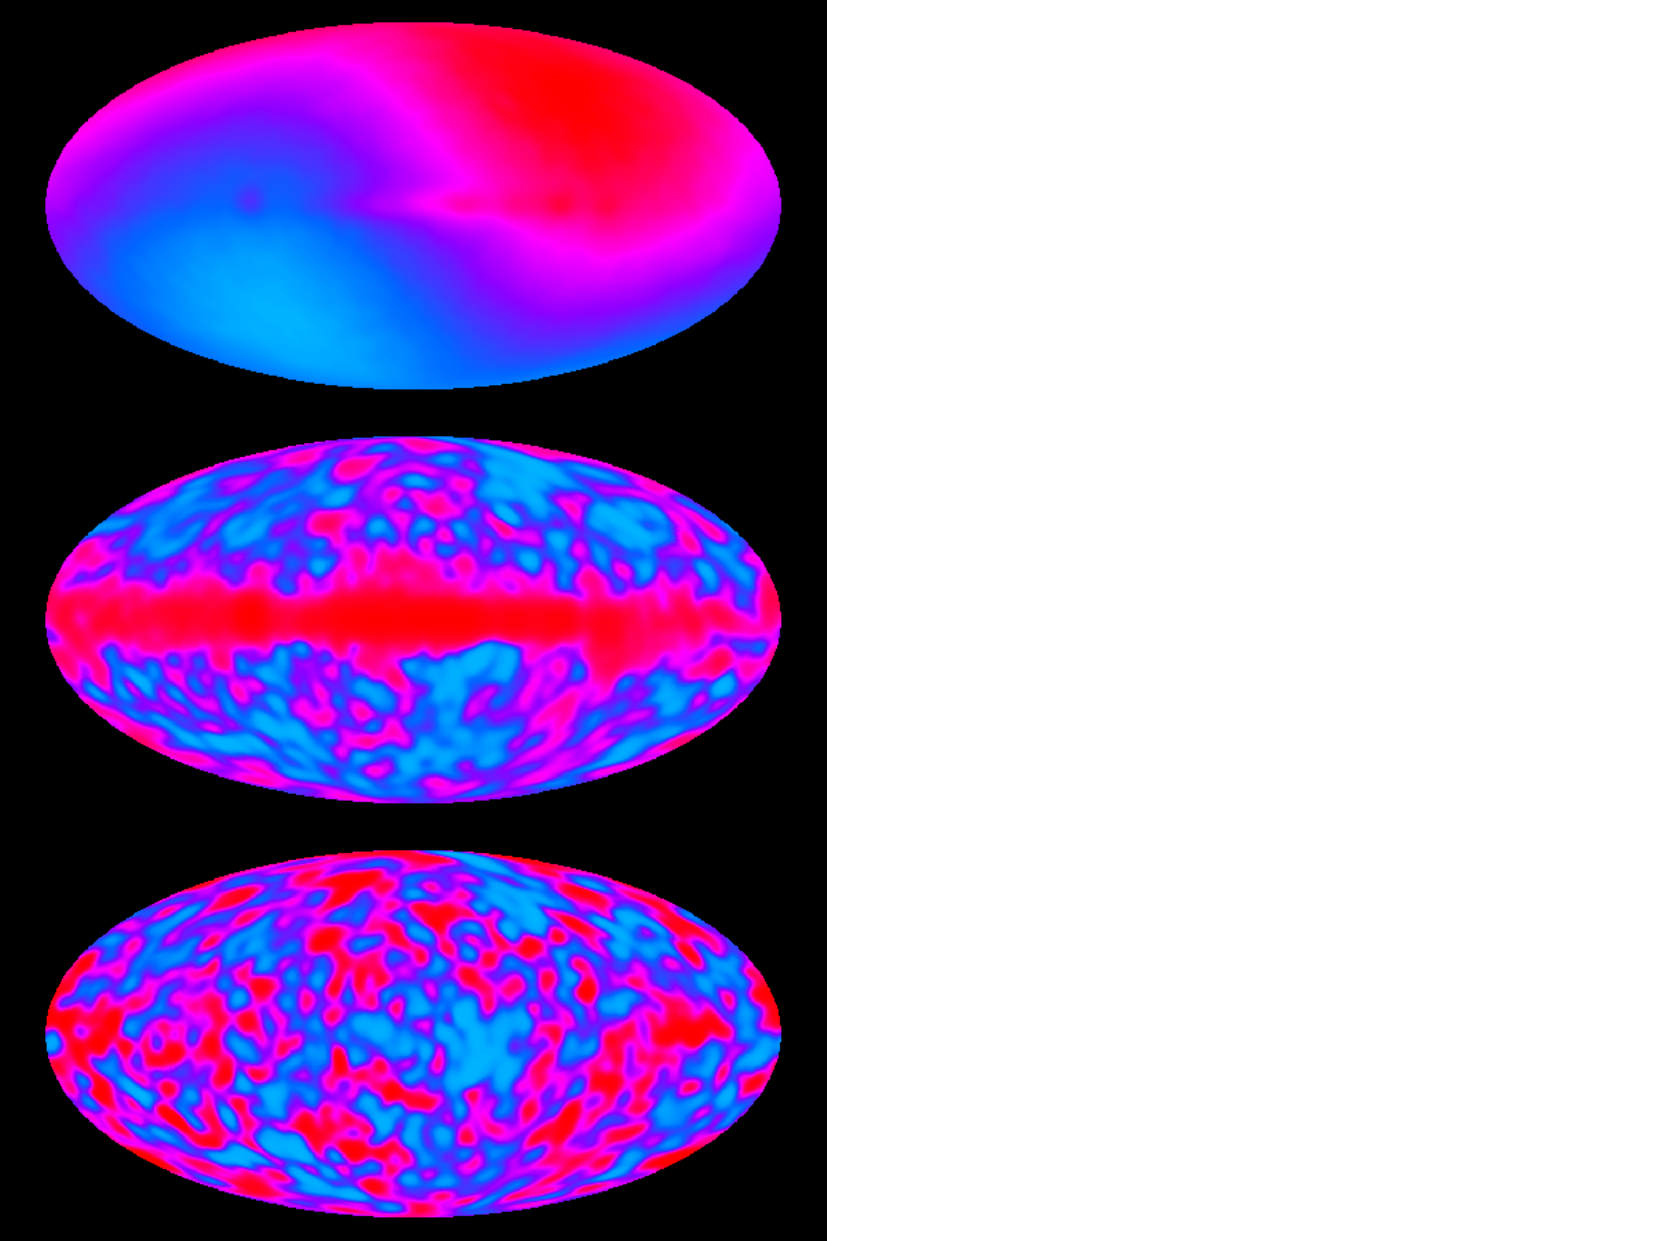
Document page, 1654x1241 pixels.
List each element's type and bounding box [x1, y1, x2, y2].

picture [0, 0, 827, 1241]
